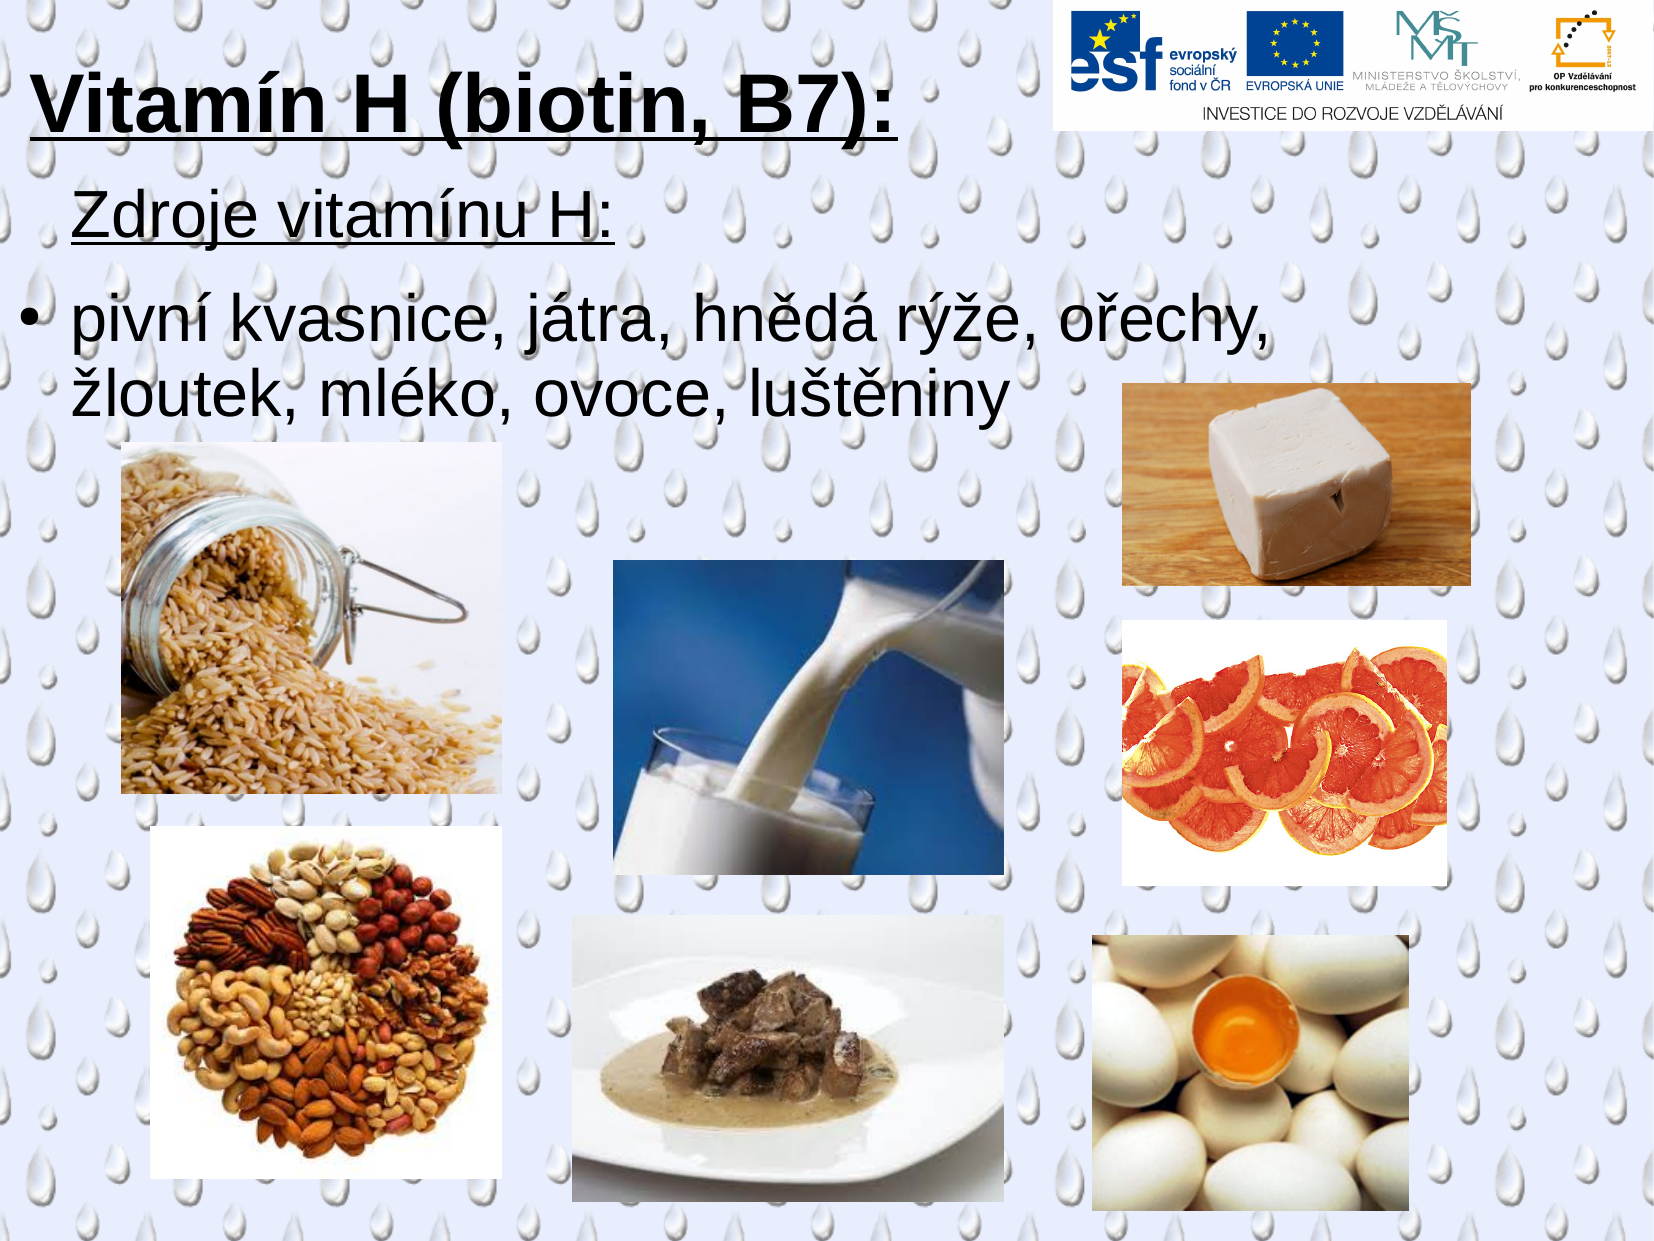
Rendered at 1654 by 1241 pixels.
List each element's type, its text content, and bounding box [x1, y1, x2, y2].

picture [1122, 383, 1471, 586]
picture [1122, 620, 1447, 886]
picture [613, 560, 1004, 876]
picture [0, 0, 1654, 1241]
title Vitamín H (biotin, B7): [0, 0, 1489, 177]
picture [121, 442, 502, 794]
list Zdroje vitamínu H: pivní kvasnice, játra, hnědá rýže, ořechy, žloutek, mléko, ovoce, luštěniny [0, 177, 1489, 996]
